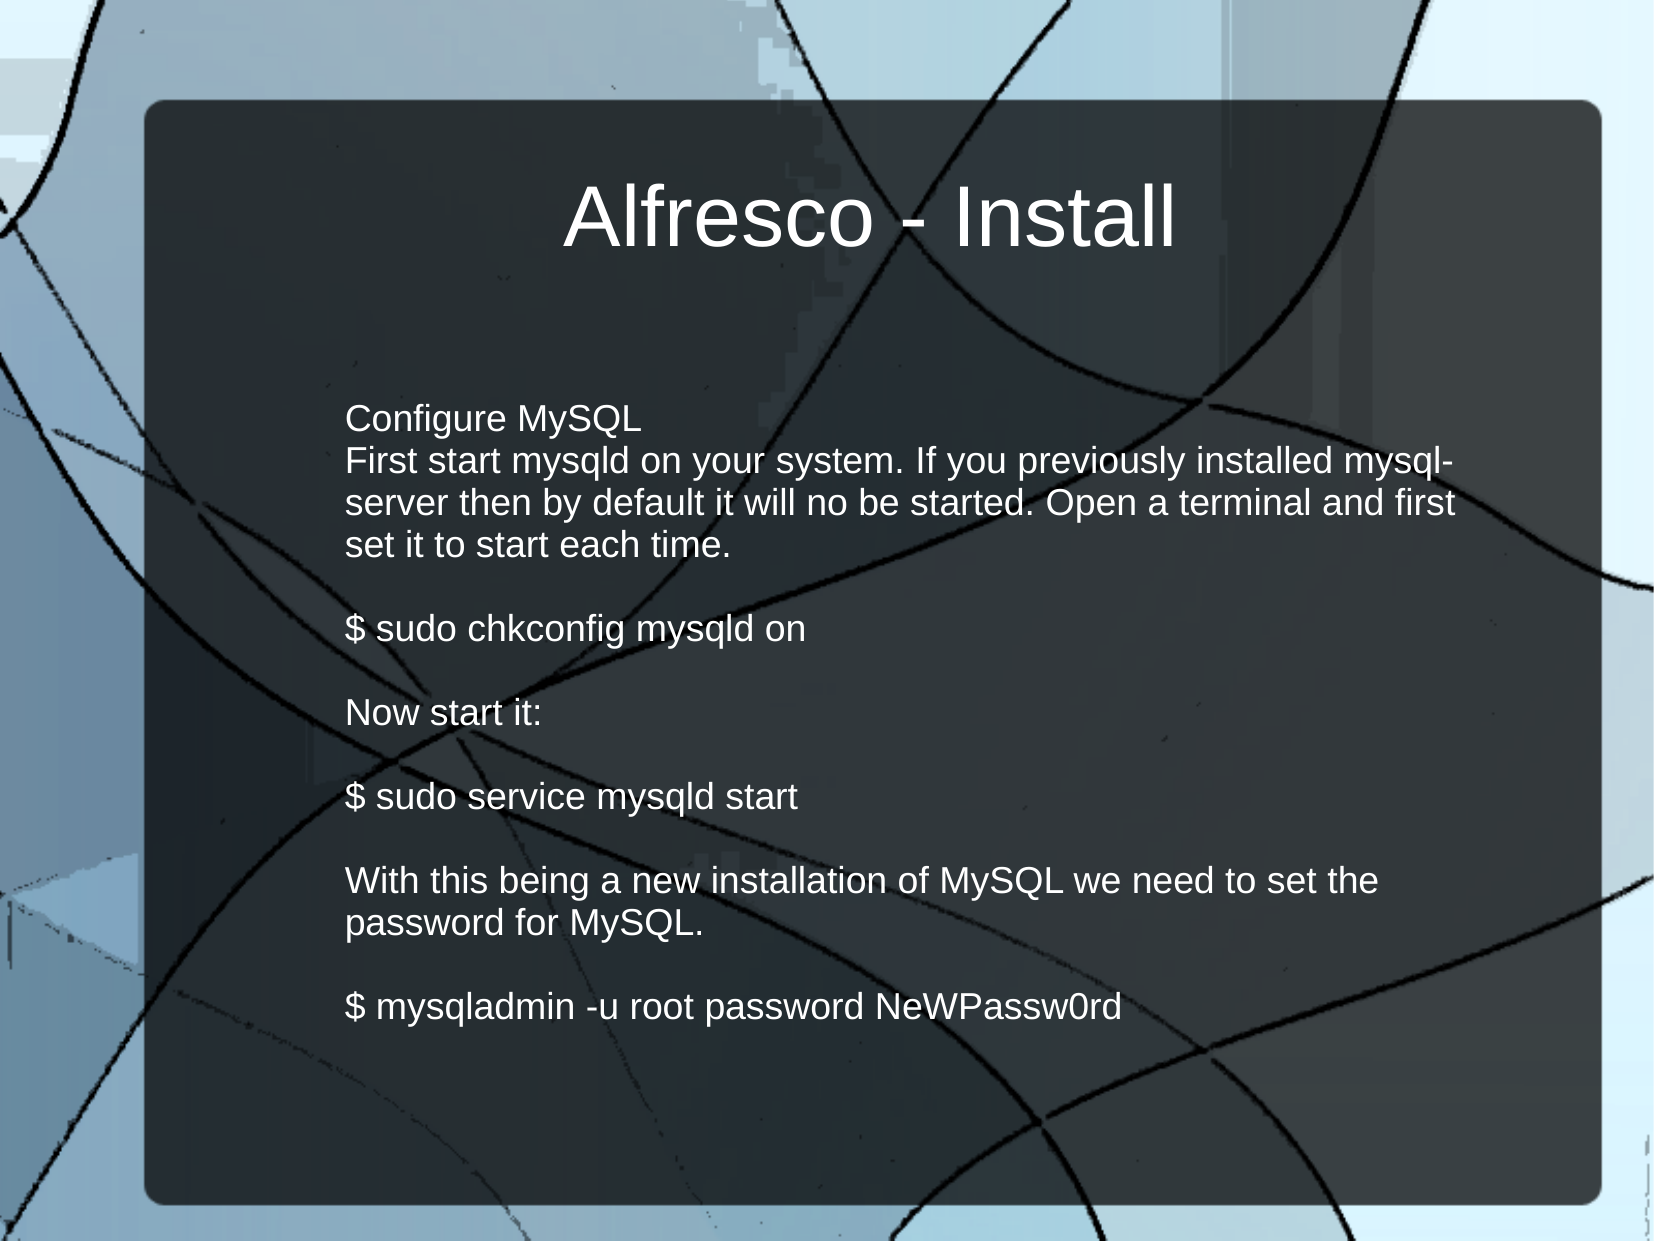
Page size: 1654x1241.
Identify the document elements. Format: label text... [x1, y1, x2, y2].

title Alfresco - Install [159, 108, 1583, 325]
picture [0, 0, 1654, 1241]
text_box Configure MySQL First start mysqld on your system. If you previously installed mysql-server then by default it will no be started. Open a terminal and first set it to start each time. $ sudo chkconfig mysqld on Now start it: $ sudo service mysqld start With this being a new installation of MySQL we need to set the password for MySQL. $ mysqladmin -u root password NeWPassw0rd [330, 390, 1516, 1078]
